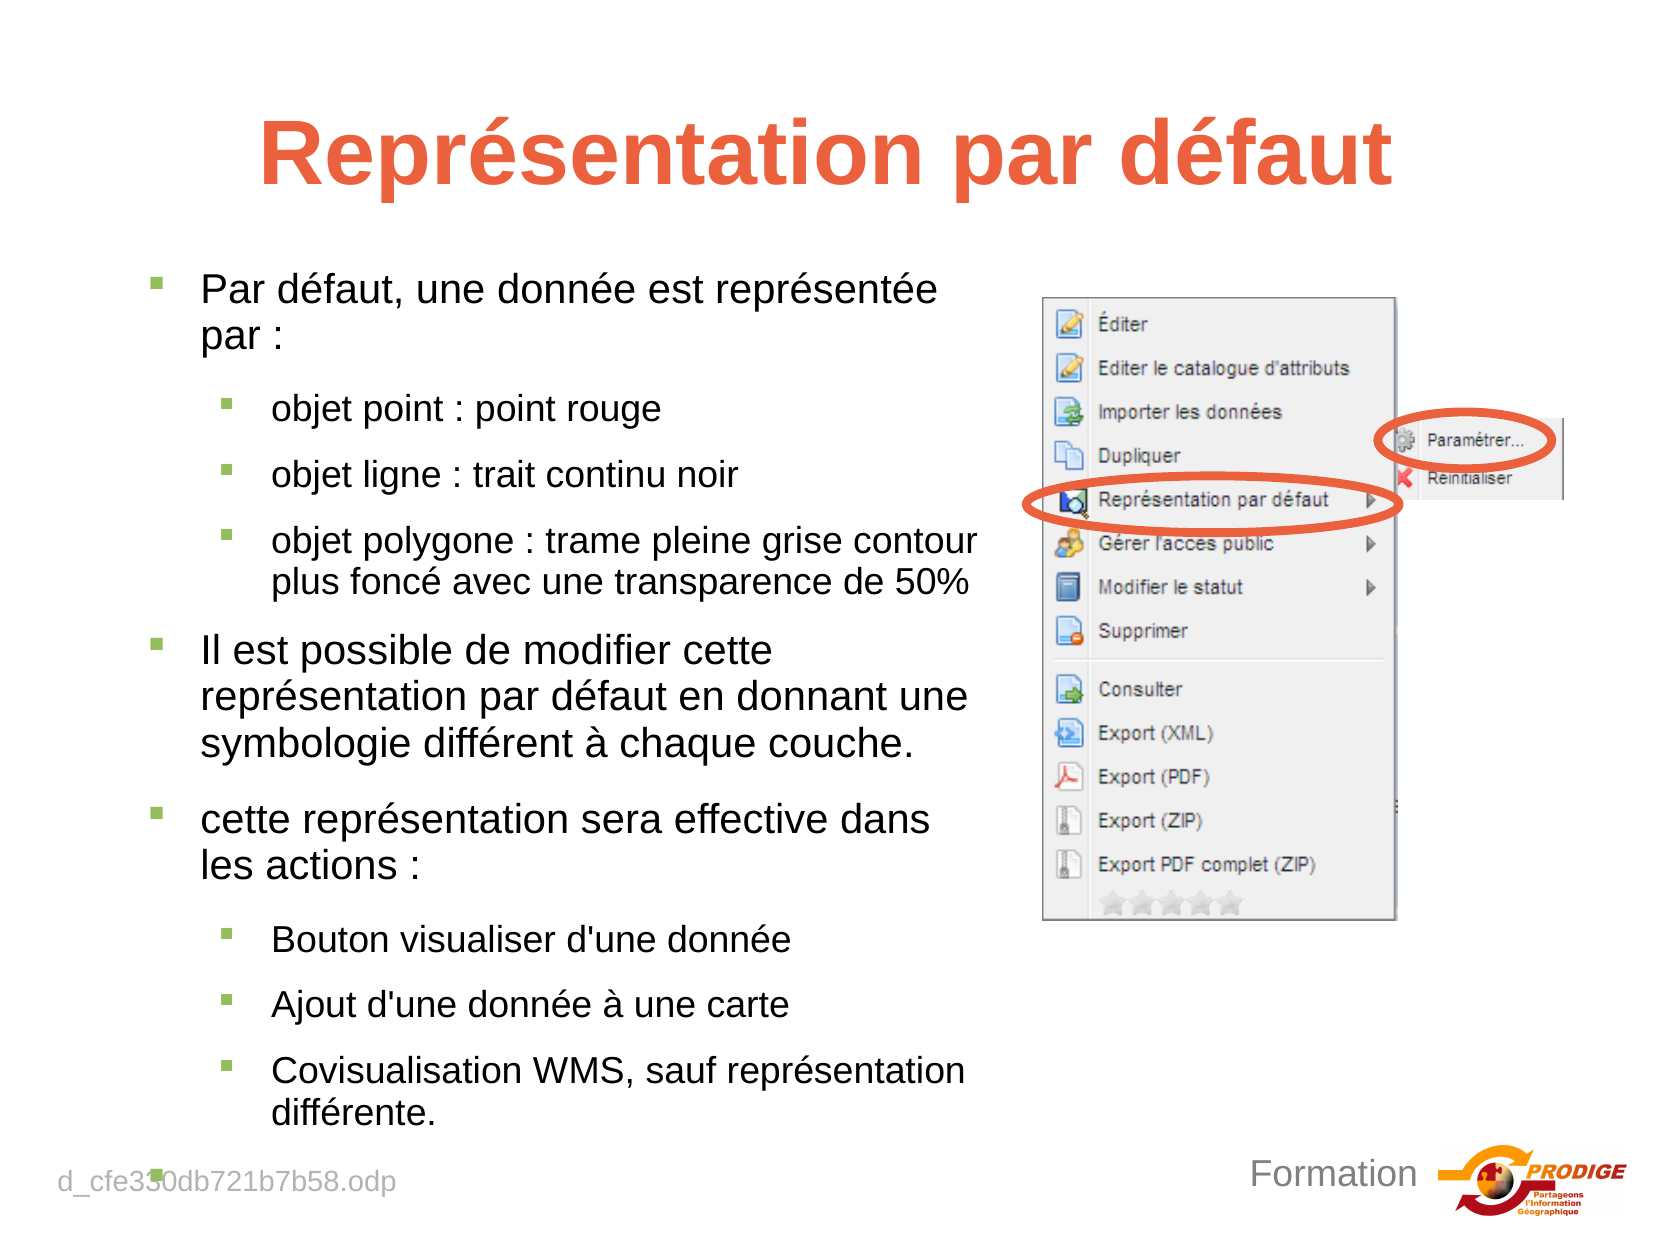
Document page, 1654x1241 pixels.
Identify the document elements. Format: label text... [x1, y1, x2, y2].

picture [1042, 515, 1398, 921]
title Représentation par défaut [82, 56, 1571, 250]
picture [1383, 418, 1547, 464]
picture [1438, 1145, 1627, 1216]
list Par défaut, une donnée est représentée par : objet point : point rouge objet ligne : trait continu noir objet polygone : trame pleine grise contour plus foncé avec une transparence de 50% Il est possible de modifier cette représentation par défaut en donnant une symbologie différent à chaque couche. cette représentation sera effective dans les actions : Bouton visualiser d'une donnée Ajout d'une donnée à une carte Covisualisation WMS, sauf représentation différente. [129, 265, 995, 1204]
picture [1042, 297, 1564, 500]
picture [1042, 481, 1394, 528]
